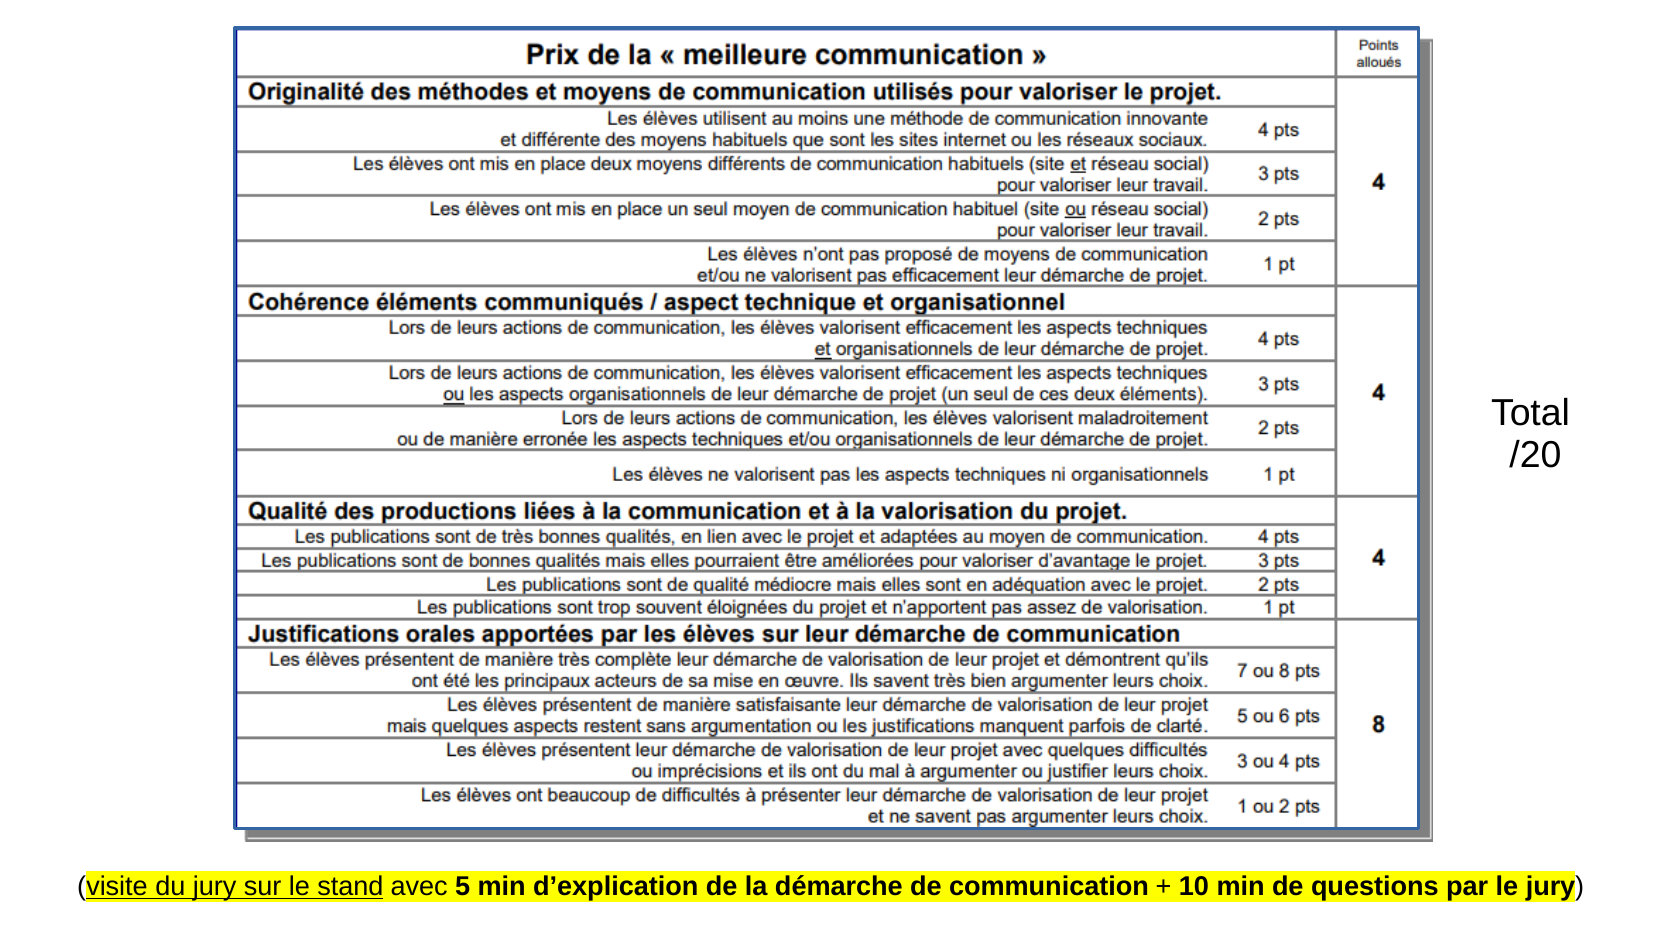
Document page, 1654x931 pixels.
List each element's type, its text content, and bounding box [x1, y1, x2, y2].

picture [236, 29, 1418, 827]
text_box (visite du jury sur le stand avec 5 min d’explication de la démarche de communication + 10 min de questions par le jury) [29, 863, 1625, 909]
text_box Total /20 [1476, 383, 1595, 483]
